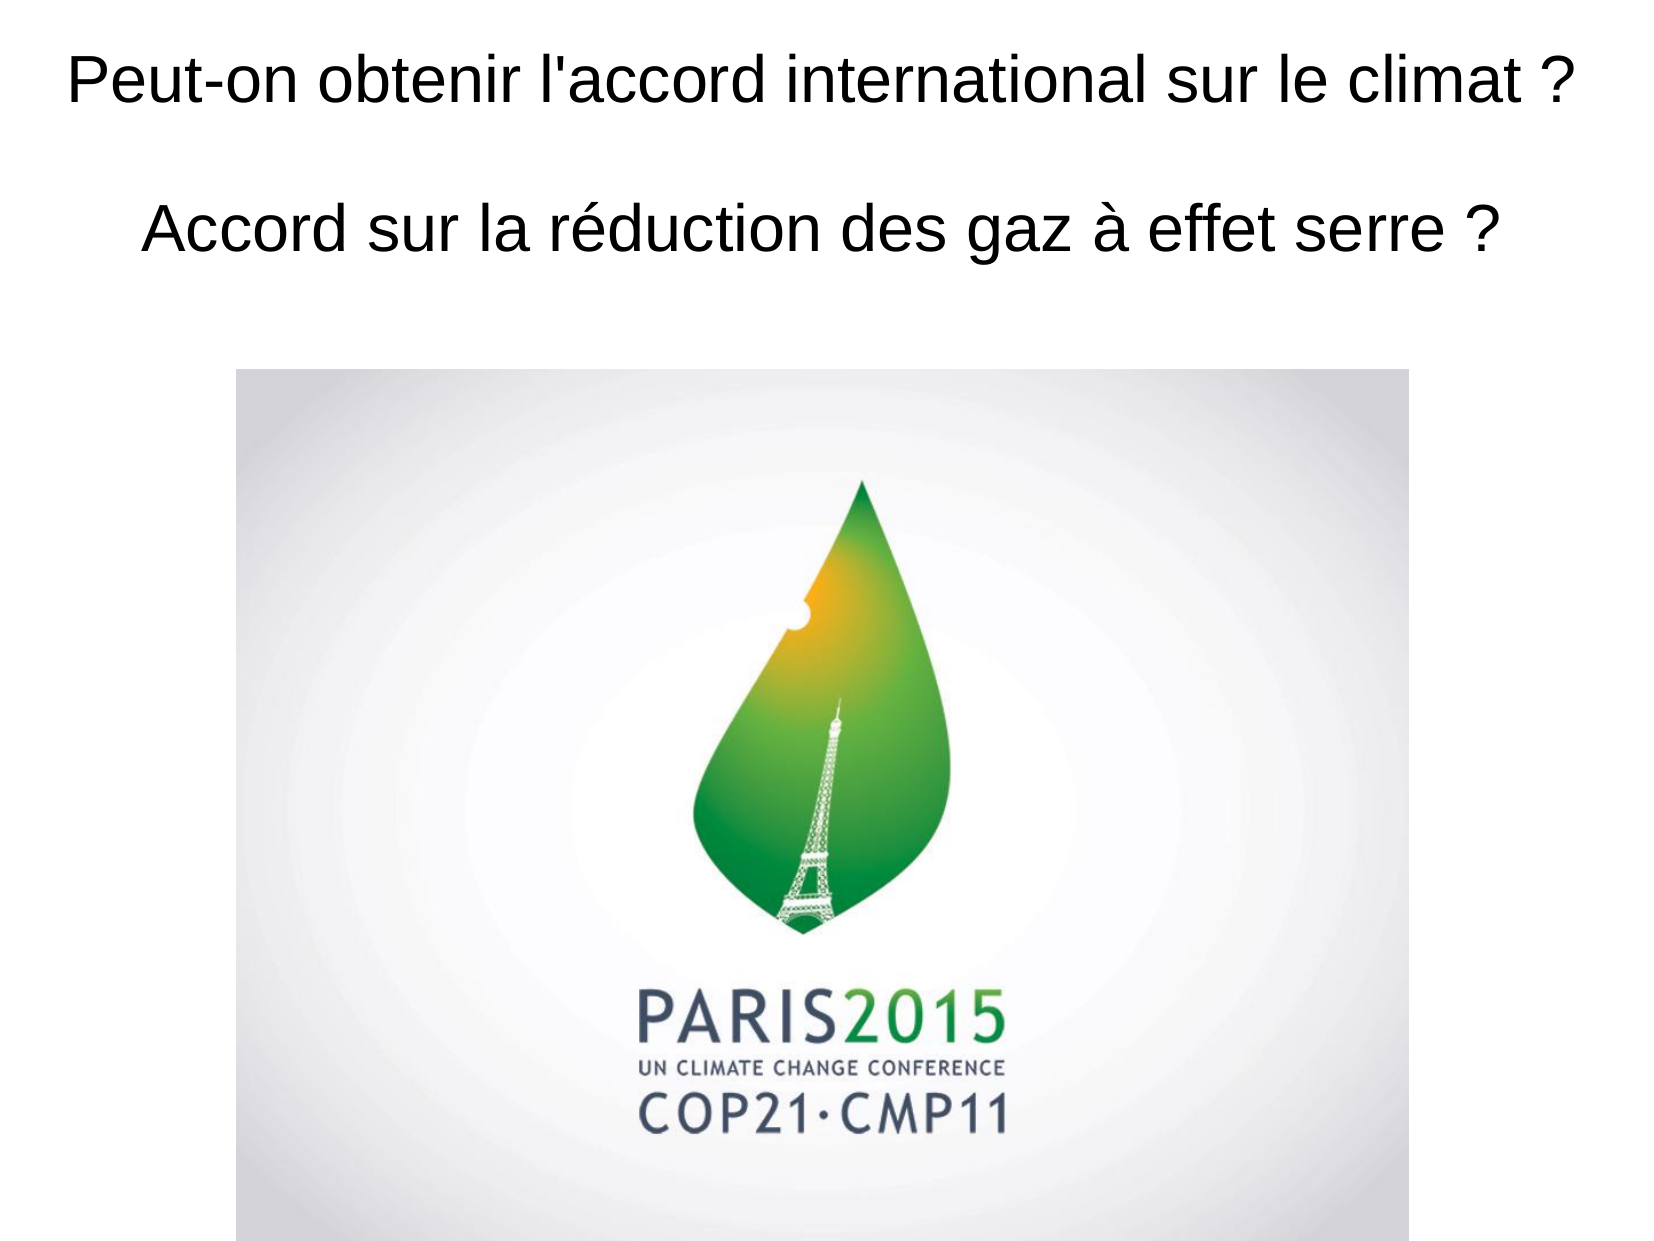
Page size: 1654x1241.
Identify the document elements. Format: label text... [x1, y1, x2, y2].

picture [236, 369, 1409, 1241]
title Peut-on obtenir l'accord international sur le climat ? Accord sur la réduction des gaz à effet serre ? [57, 40, 1588, 267]
